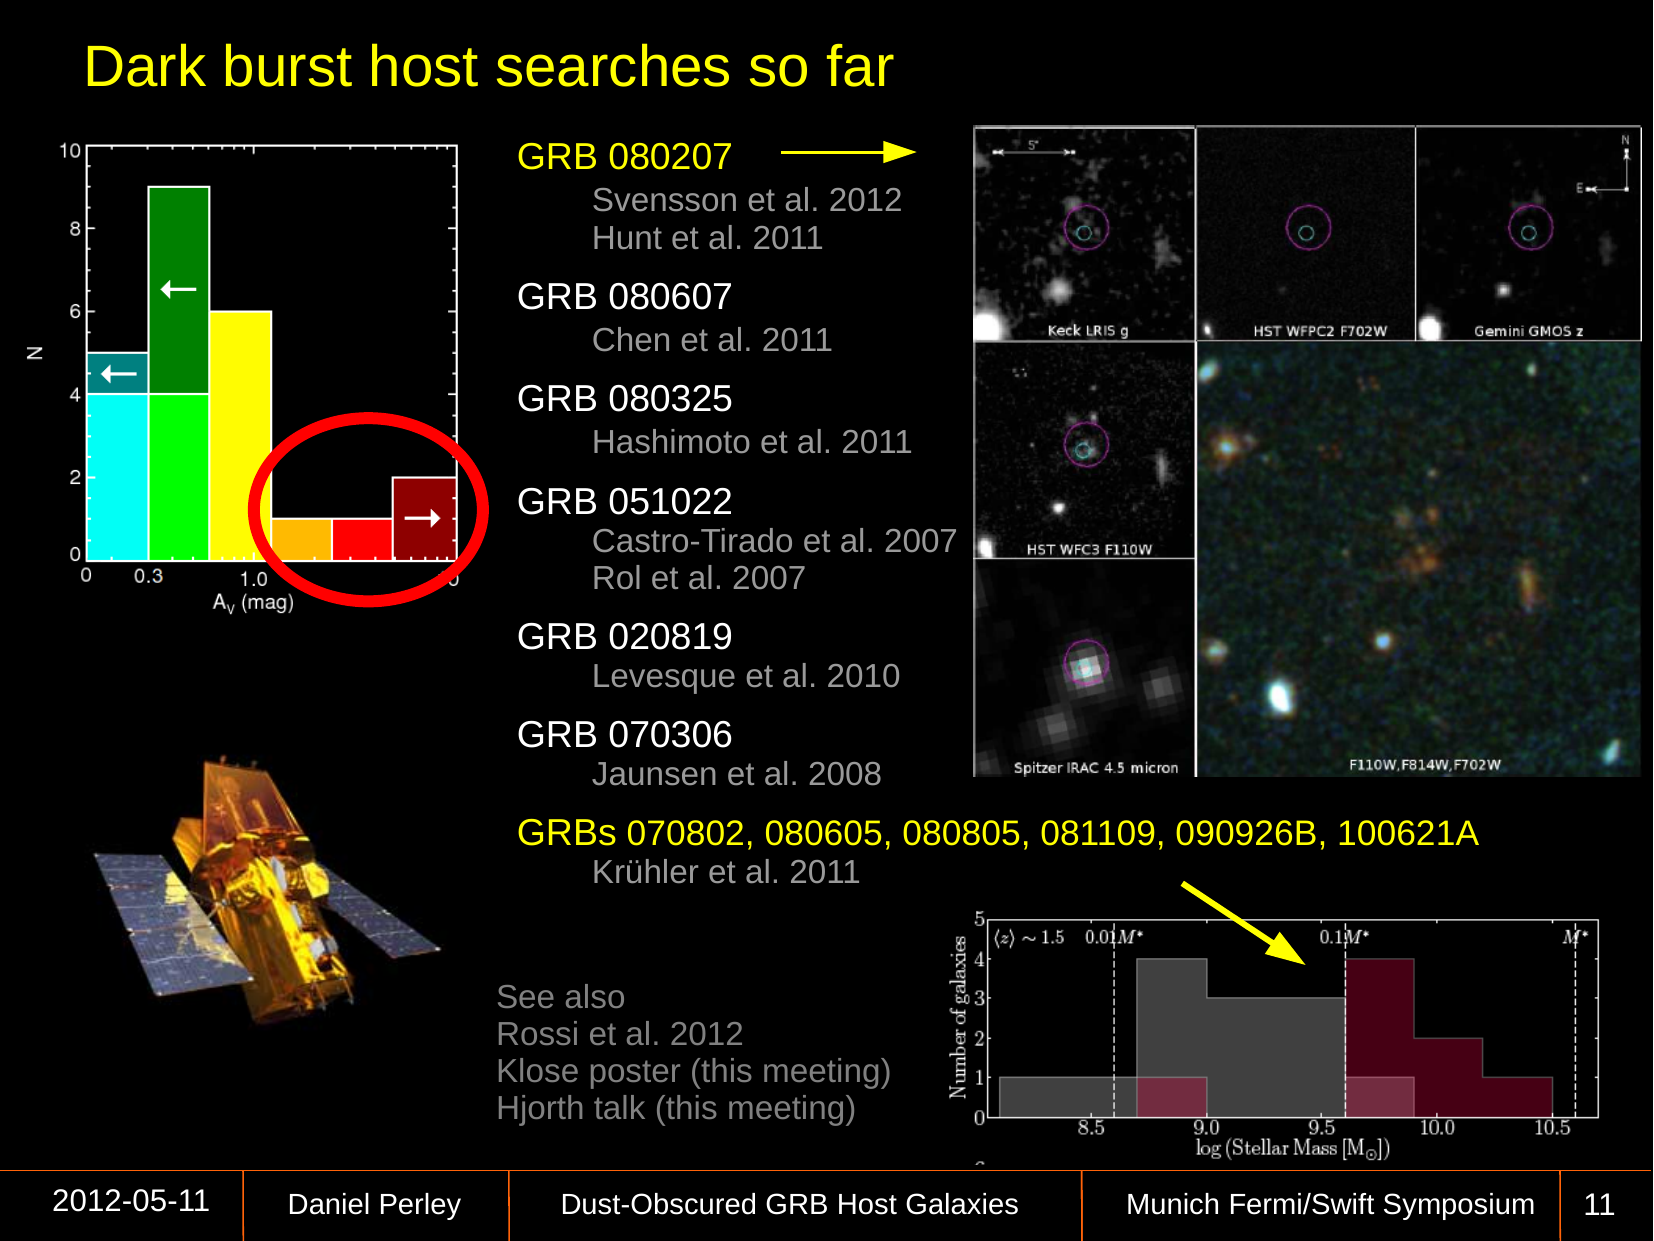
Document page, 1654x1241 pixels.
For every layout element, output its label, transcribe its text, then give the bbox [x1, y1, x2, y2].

text_box See also Rossi et al. 2012 Klose poster (this meeting) Hjorth talk (this meeting) [481, 970, 933, 1134]
picture [72, 730, 464, 1082]
picture [14, 137, 485, 624]
picture [932, 883, 1626, 1165]
text_box GRB 080207 Svensson et al. 2012 Hunt et al. 2011 GRB 080607 Chen et al. 2011 GRB 080325 Hashimoto et al. 2011 GRB 051022 Castro-Tirado et al. 2007 Rol et al. 2007 GRB 020819 Levesque et al. 2010 GRB 070306 Jaunsen et al. 2008 GRBs 070802, 080605, 080805, 081109, 090926B, 100621A Krühler et al. 2011 [502, 127, 1589, 898]
picture [260, 425, 476, 595]
picture [973, 125, 1642, 777]
text_box [520, 573, 973, 714]
title Dark burst host searches so far [83, 33, 1573, 100]
